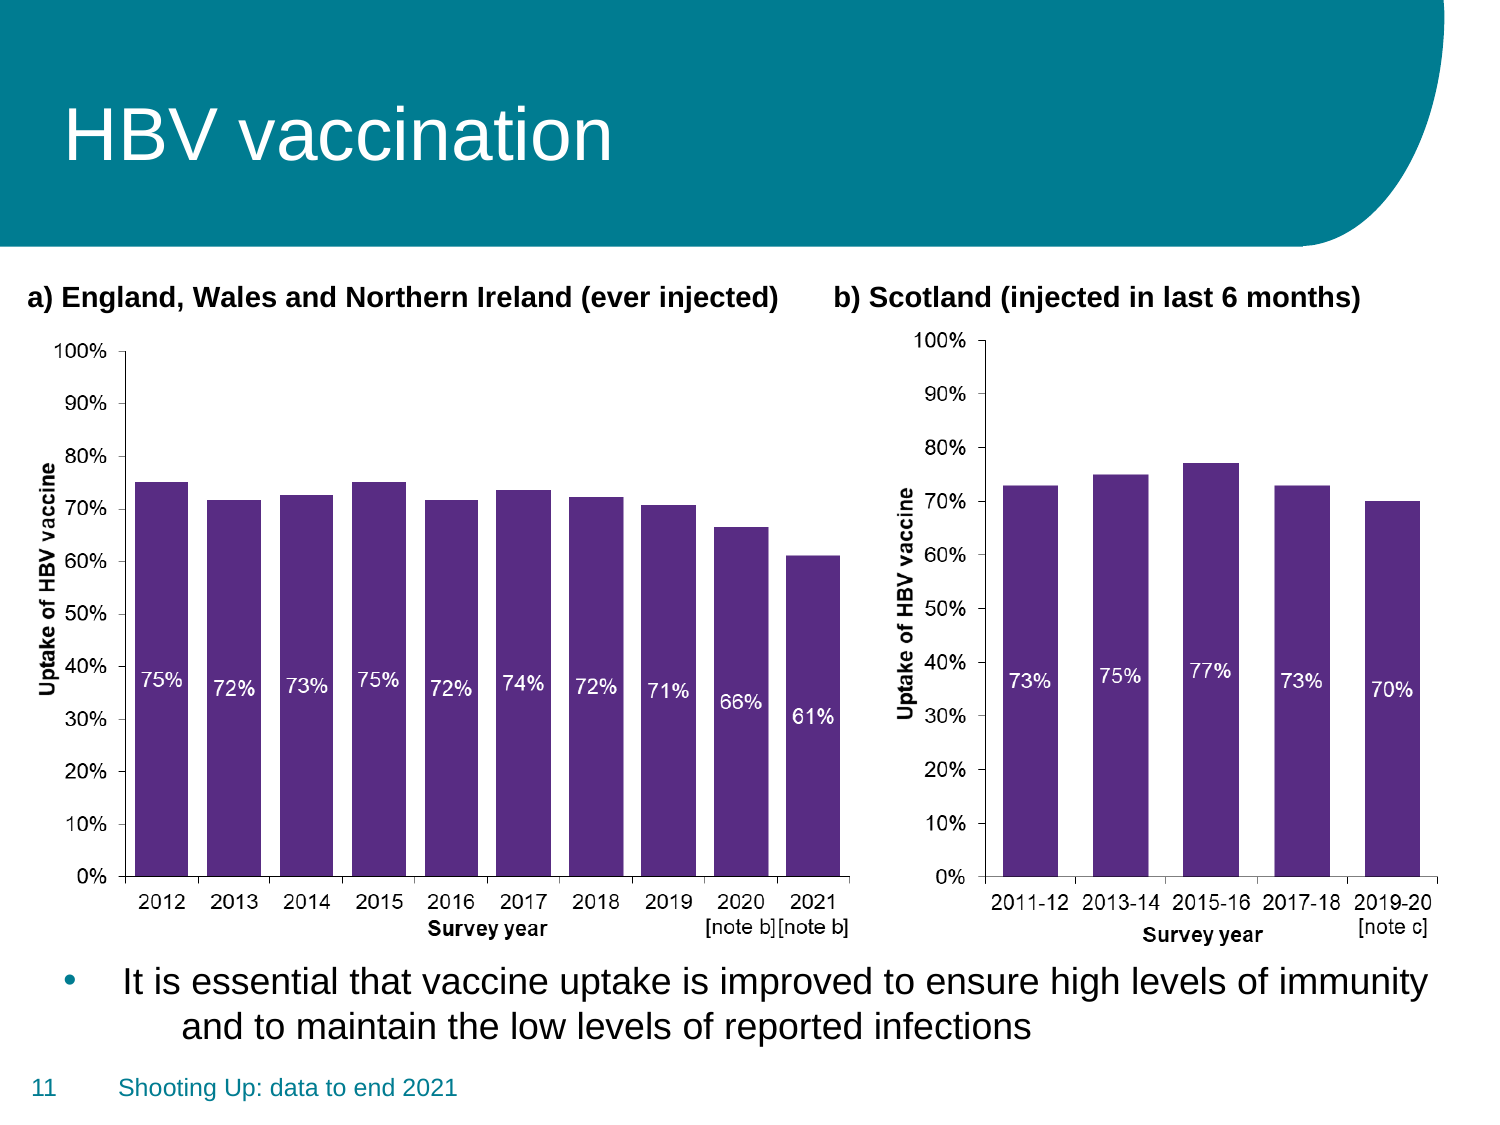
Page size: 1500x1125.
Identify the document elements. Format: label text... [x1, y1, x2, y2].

text_box [16, 1056, 90, 1117]
picture [889, 319, 1442, 951]
text_box b) Scotland (injected in last 6 months) [822, 273, 1373, 319]
text_box It is essential that vaccine uptake is improved to ensure high levels of immunity and to maintain the low levels of reported infections [52, 951, 1442, 1054]
text_box Shooting Up: data to end 2021 [103, 1056, 1335, 1116]
text_box a) England, Wales and Northern Ireland (ever injected) [16, 273, 792, 319]
picture [31, 316, 861, 942]
title HBV vaccination [52, 80, 1351, 183]
